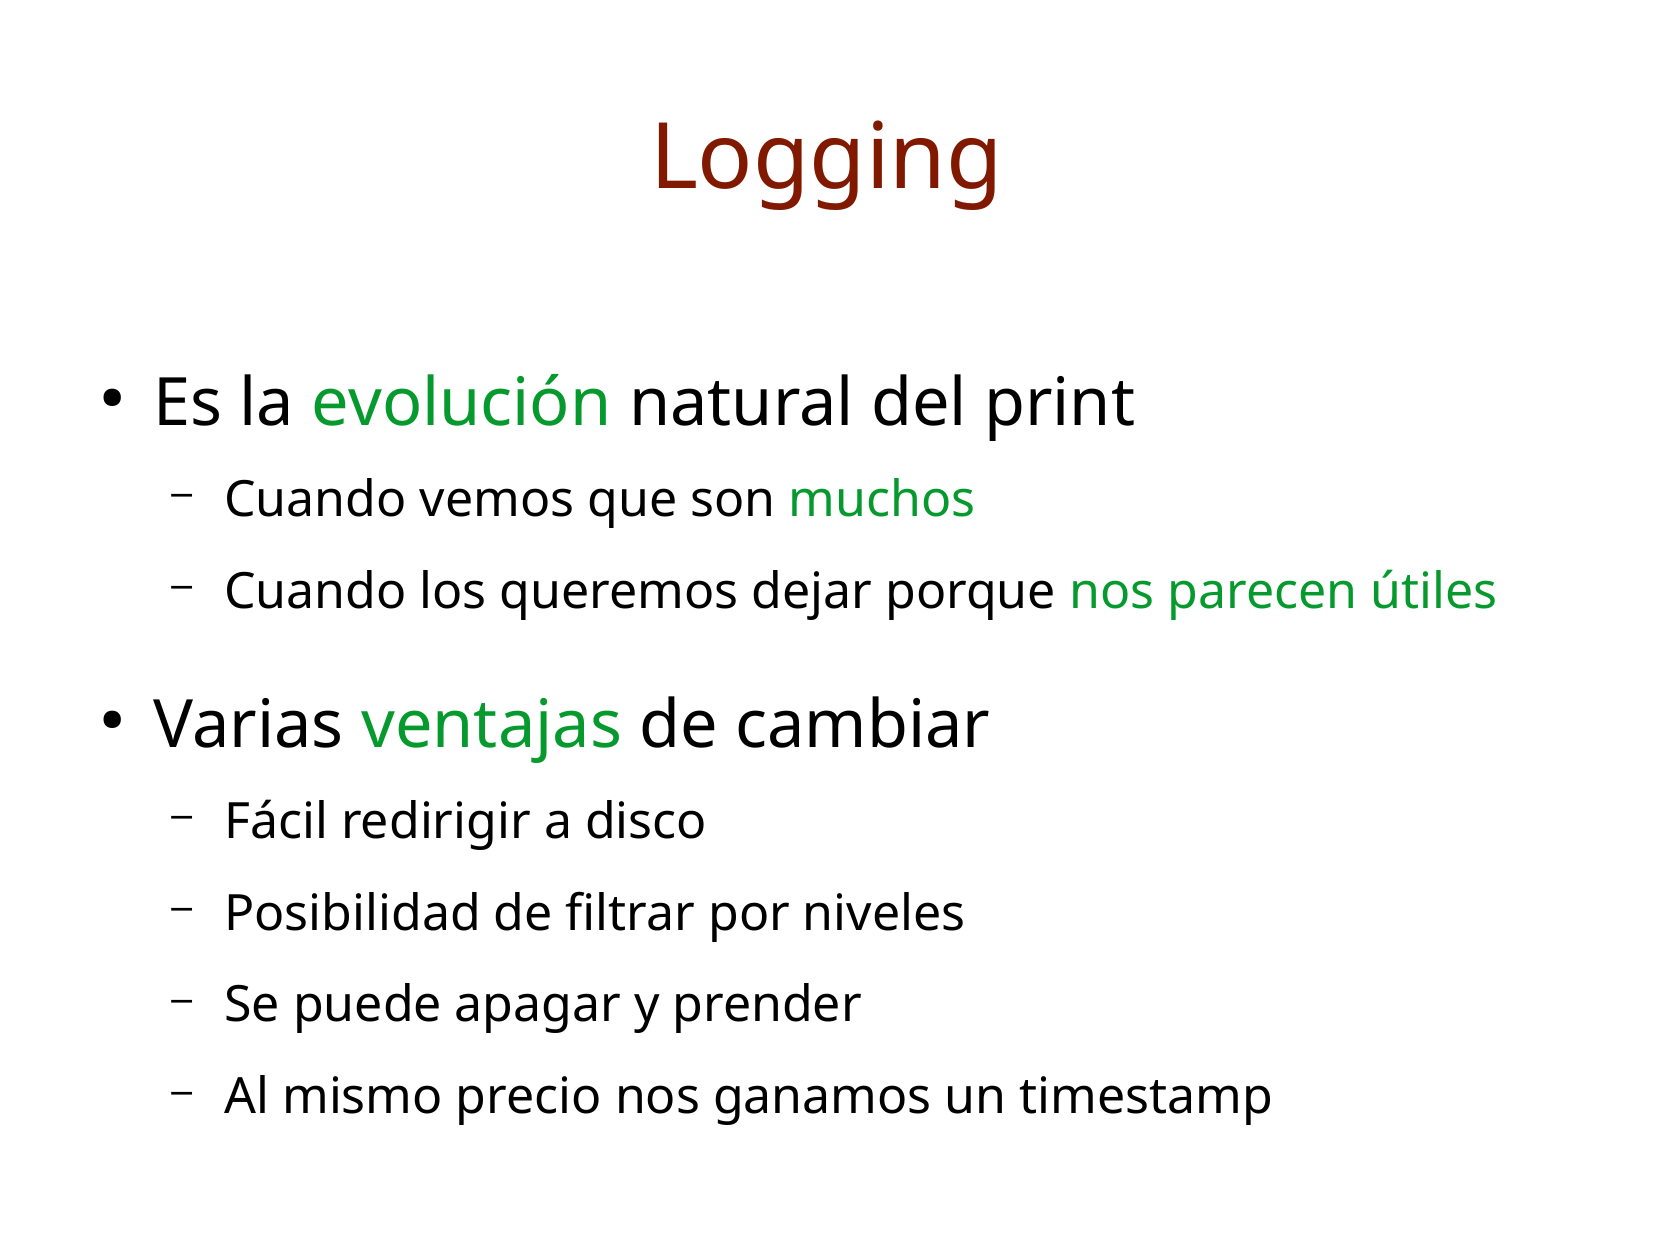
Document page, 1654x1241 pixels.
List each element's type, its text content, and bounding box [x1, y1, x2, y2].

list Es la evolución natural del print Cuando vemos que son muchos Cuando los queremos dejar porque nos parecen útiles Varias ventajas de cambiar Fácil redirigir a disco Posibilidad de filtrar por niveles Se puede apagar y prender Al mismo precio nos ganamos un timestamp [82, 354, 1571, 1216]
title Logging [82, 49, 1571, 257]
